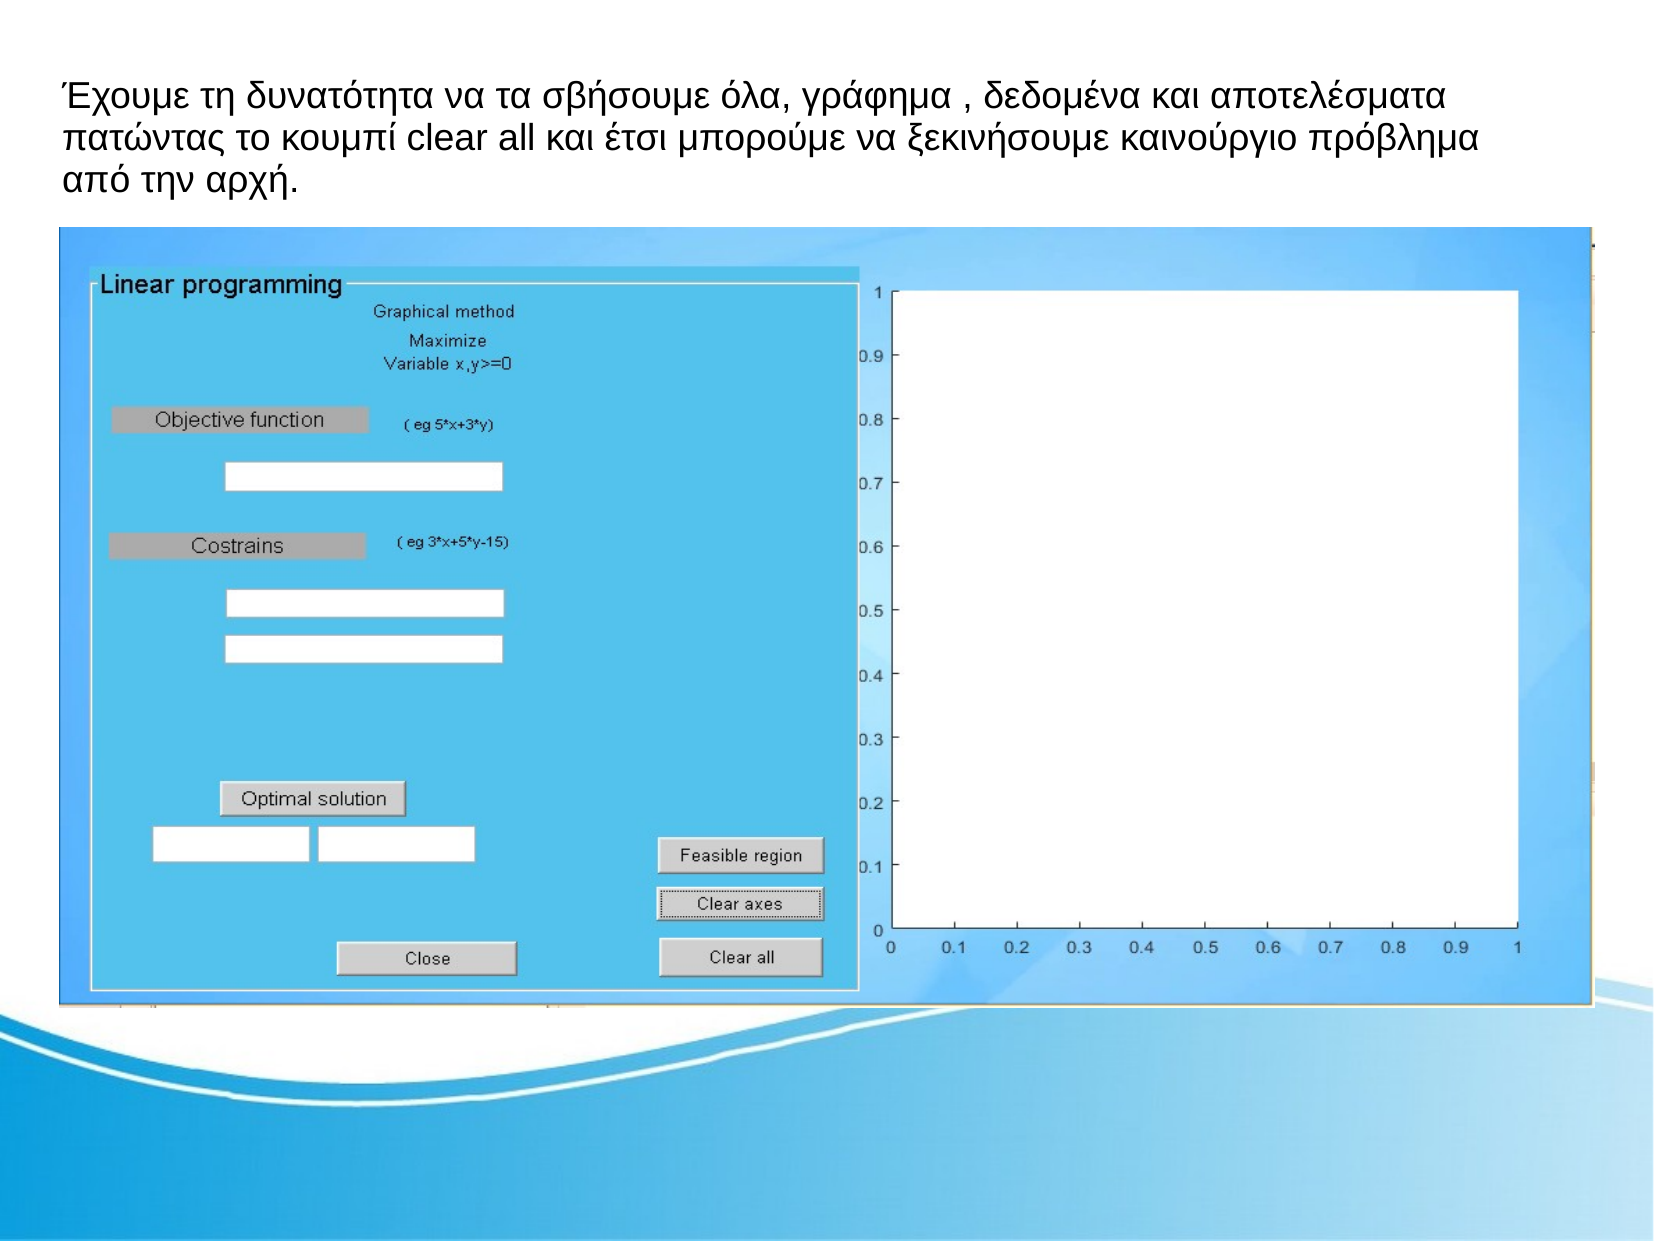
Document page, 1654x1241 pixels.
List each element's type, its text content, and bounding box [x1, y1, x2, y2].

text_box Έχουμε τη δυνατότητα να τα σβήσουμε όλα, γράφημα , δεδομένα και αποτελέσματα πατώντας το κουμπί clear all και έτσι μπορούμε να ξεκινήσουμε καινούργιο πρόβλημα από την αρχή. [47, 66, 1560, 304]
picture [0, 227, 1654, 1241]
